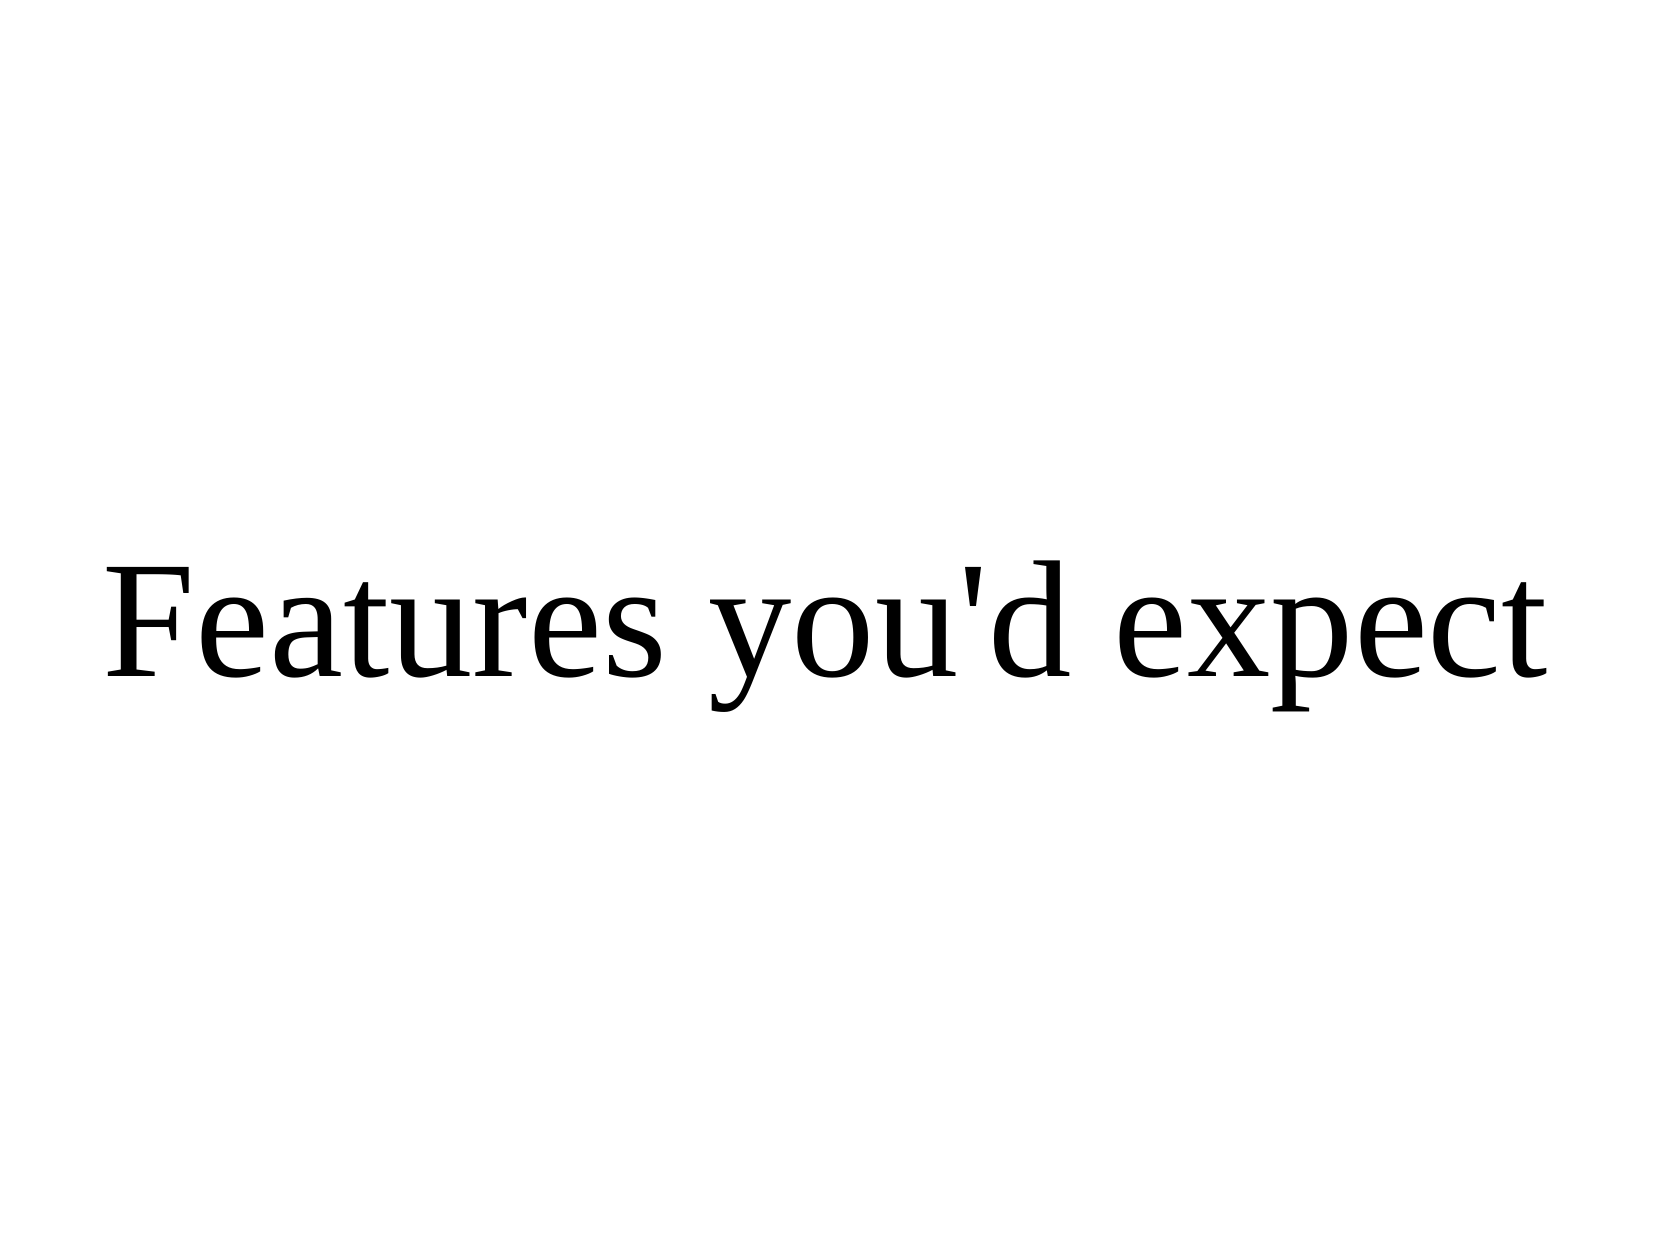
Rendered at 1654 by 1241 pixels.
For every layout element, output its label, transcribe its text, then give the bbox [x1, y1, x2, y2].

title Features you'd expect [0, 516, 1654, 724]
